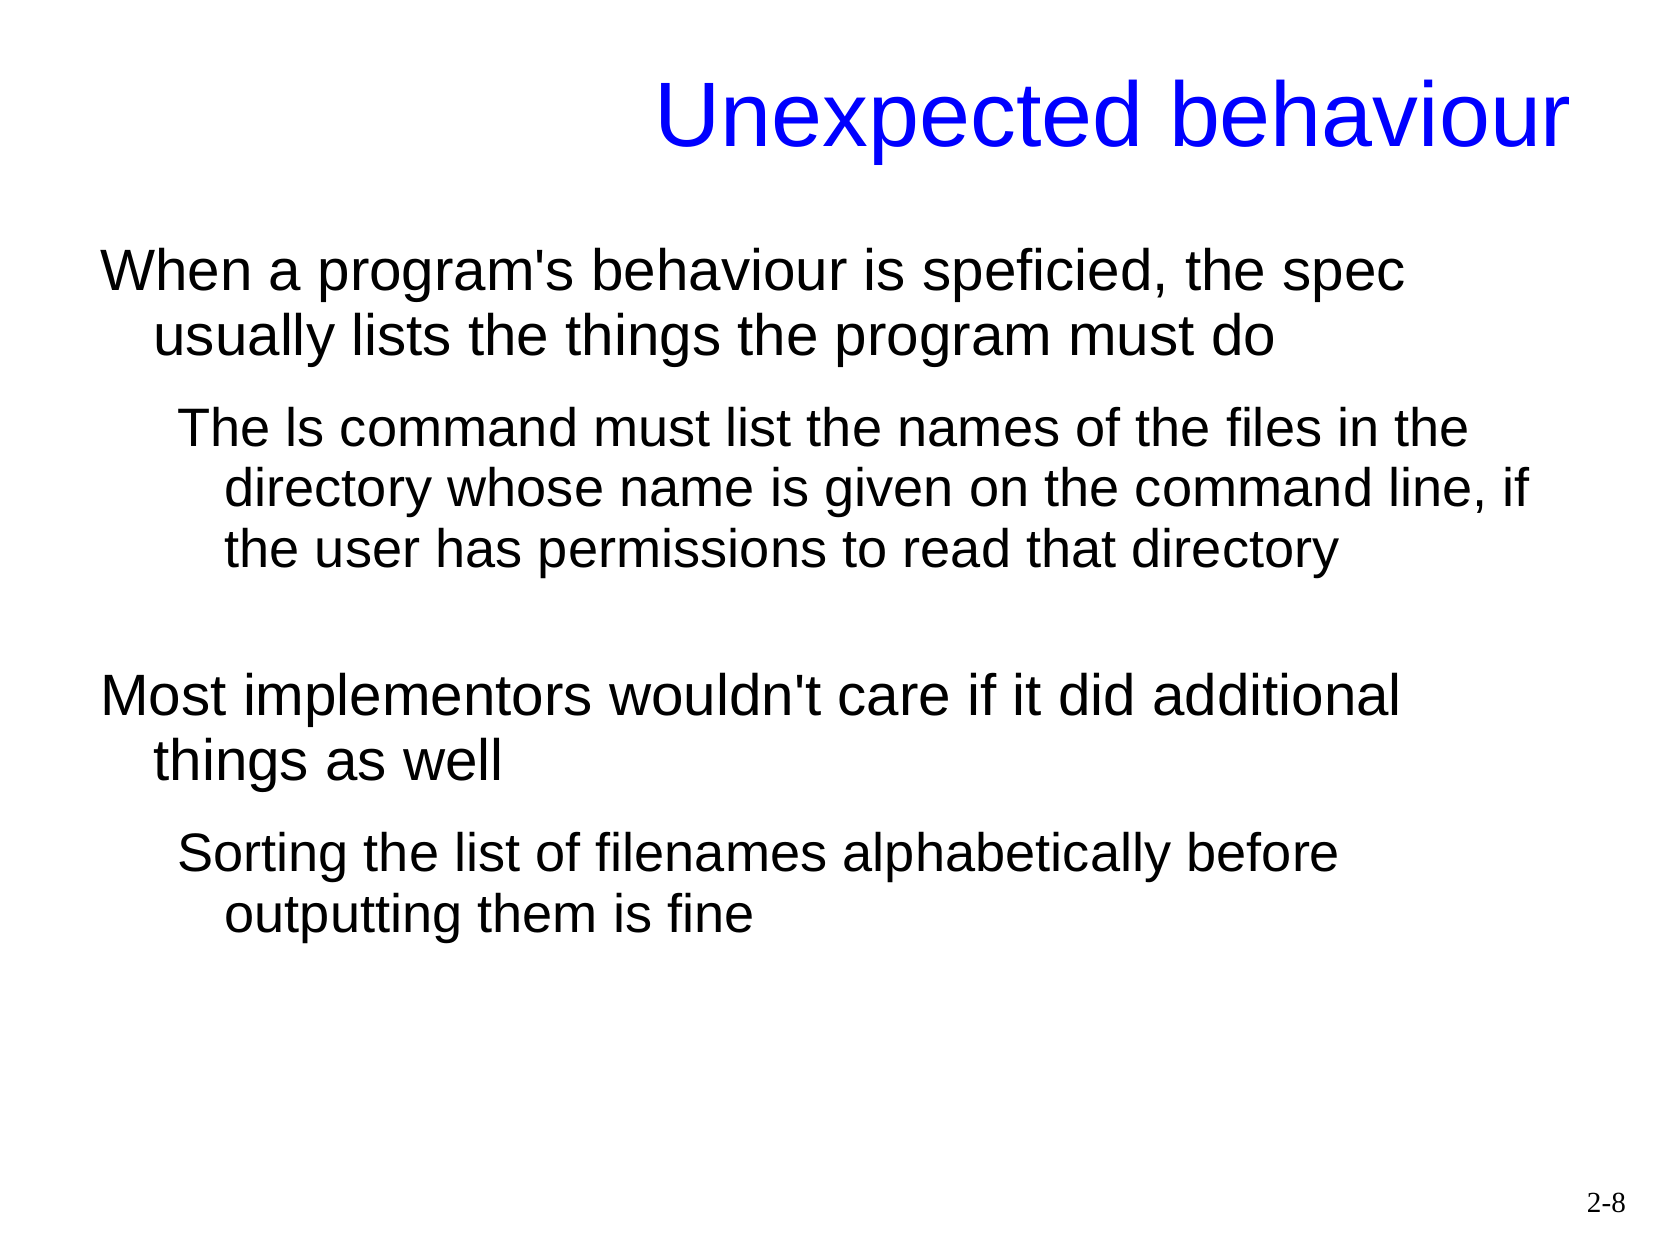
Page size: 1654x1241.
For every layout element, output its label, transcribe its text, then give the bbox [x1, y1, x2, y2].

title Unexpected behaviour [84, 18, 1573, 211]
list When a program's behaviour is speficied, the spec usually lists the things the program must do The ls command must list the names of the files in the directory whose name is given on the command line, if the user has permissions to read that directory Most implementors wouldn't care if it did additional things as well Sorting the list of filenames alphabetically before outputting them is fine [82, 237, 1571, 1156]
